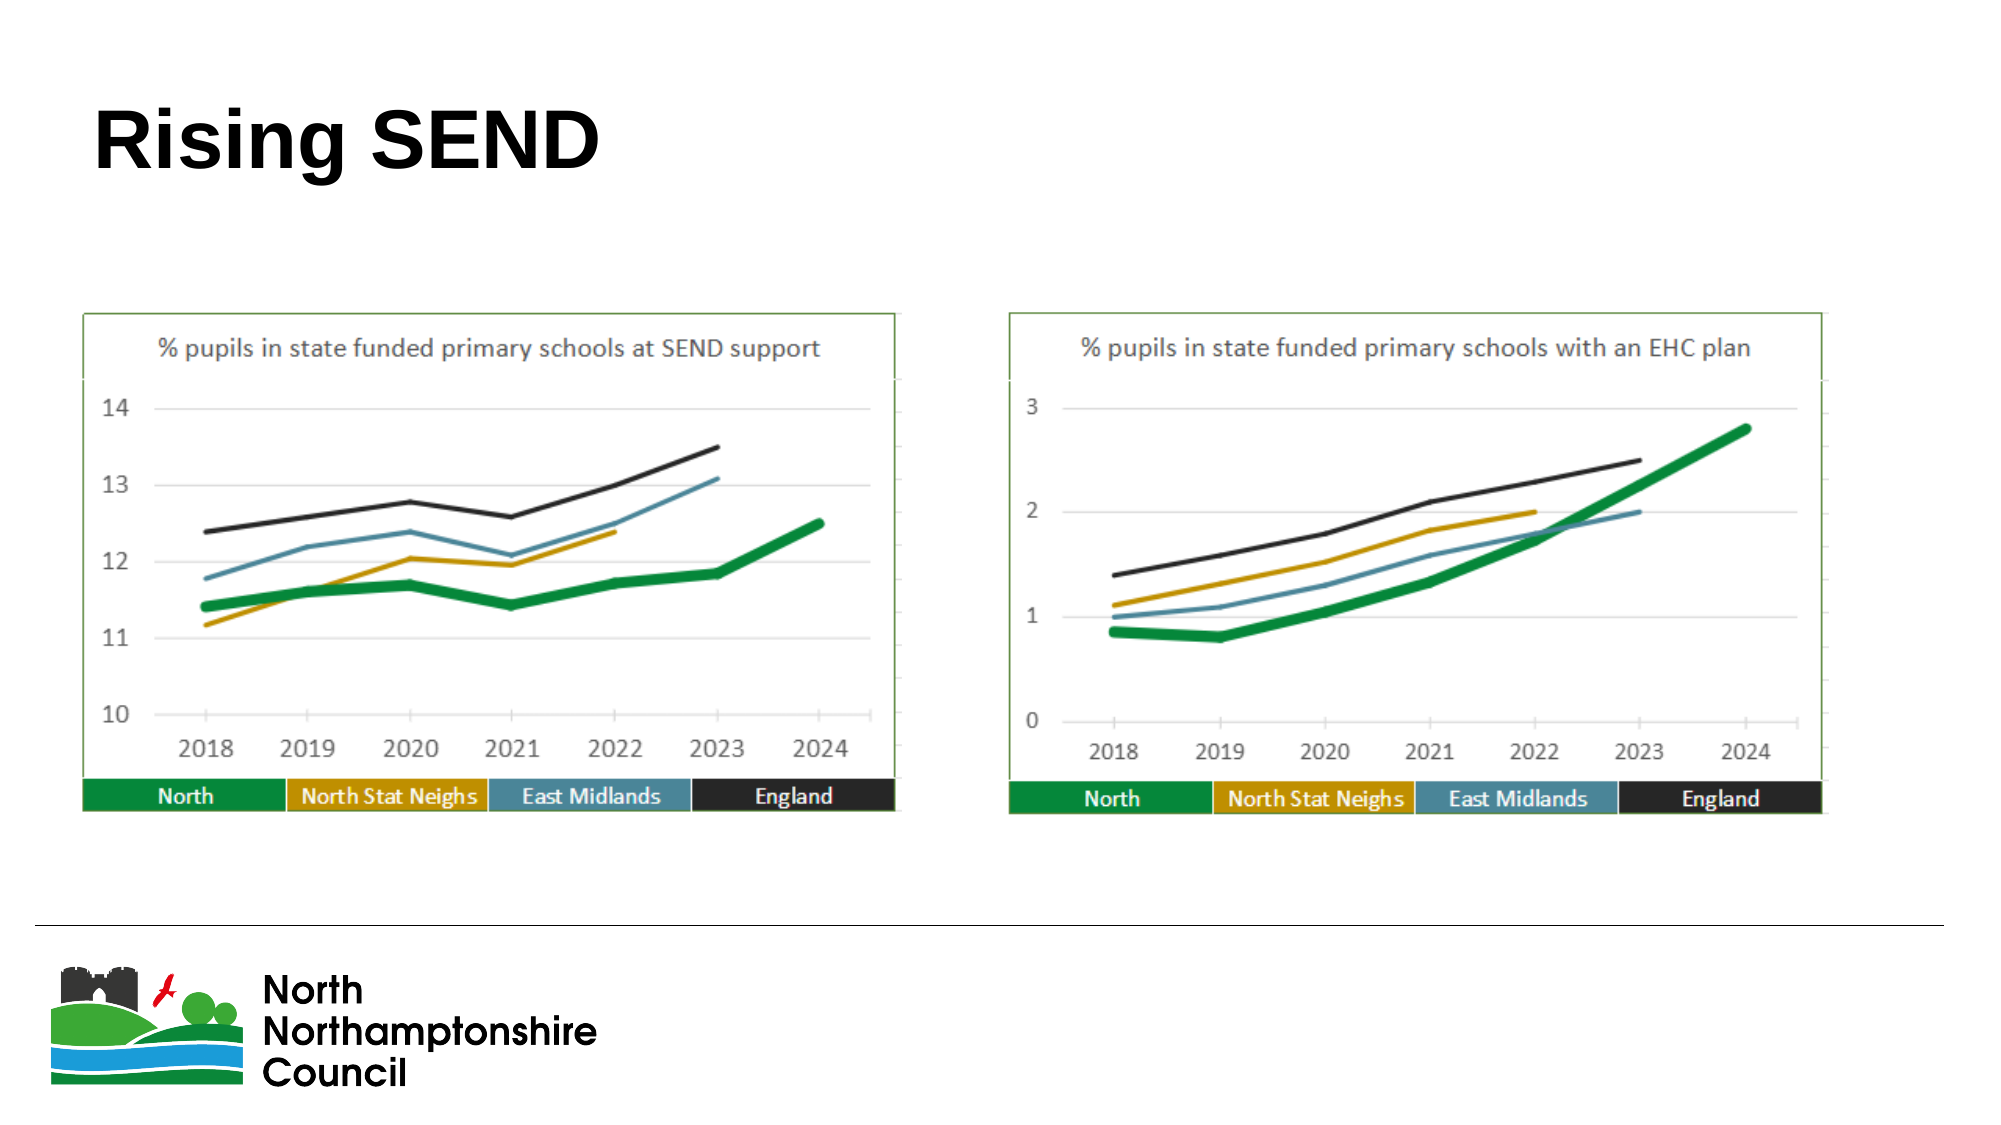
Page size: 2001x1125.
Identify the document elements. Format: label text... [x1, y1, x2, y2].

picture [34, 951, 610, 1101]
text_box Rising SEND [78, 78, 1936, 195]
picture [1006, 312, 1829, 816]
picture [78, 310, 902, 815]
